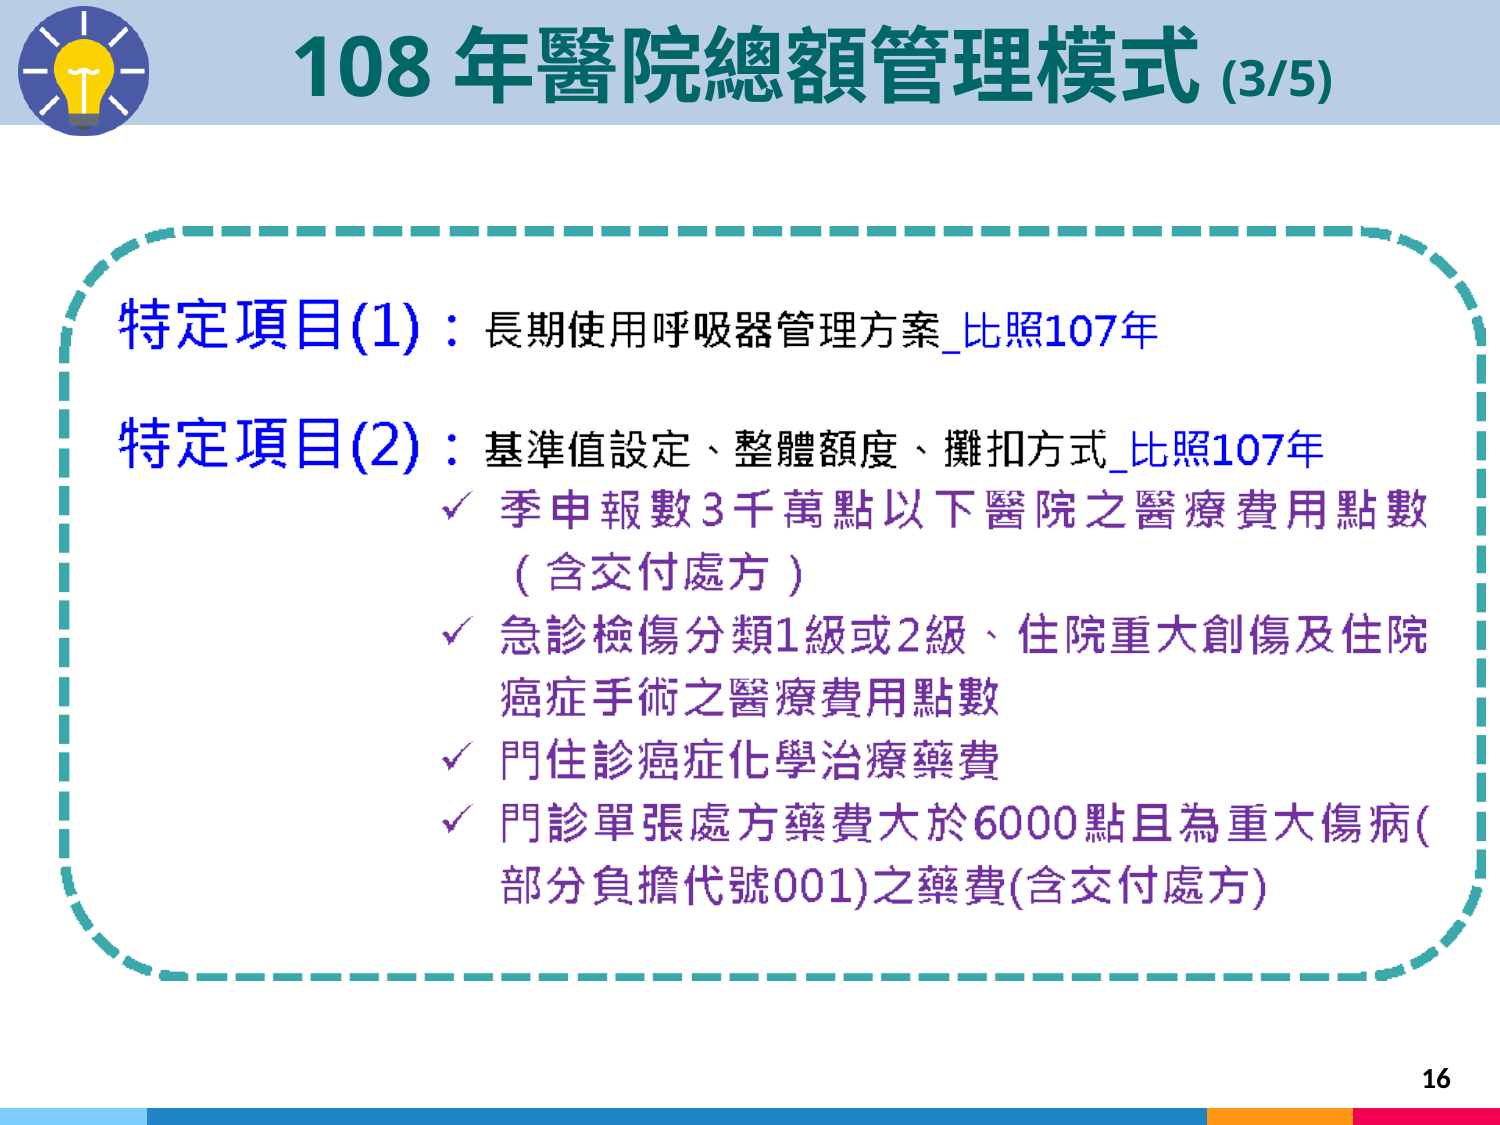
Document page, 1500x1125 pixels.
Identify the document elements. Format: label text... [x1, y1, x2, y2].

text_box <編號> [1391, 1043, 1482, 1113]
picture [18, 6, 149, 137]
title 108年醫院總額管理模式(3/5) [123, 0, 1500, 129]
picture [59, 226, 1486, 981]
